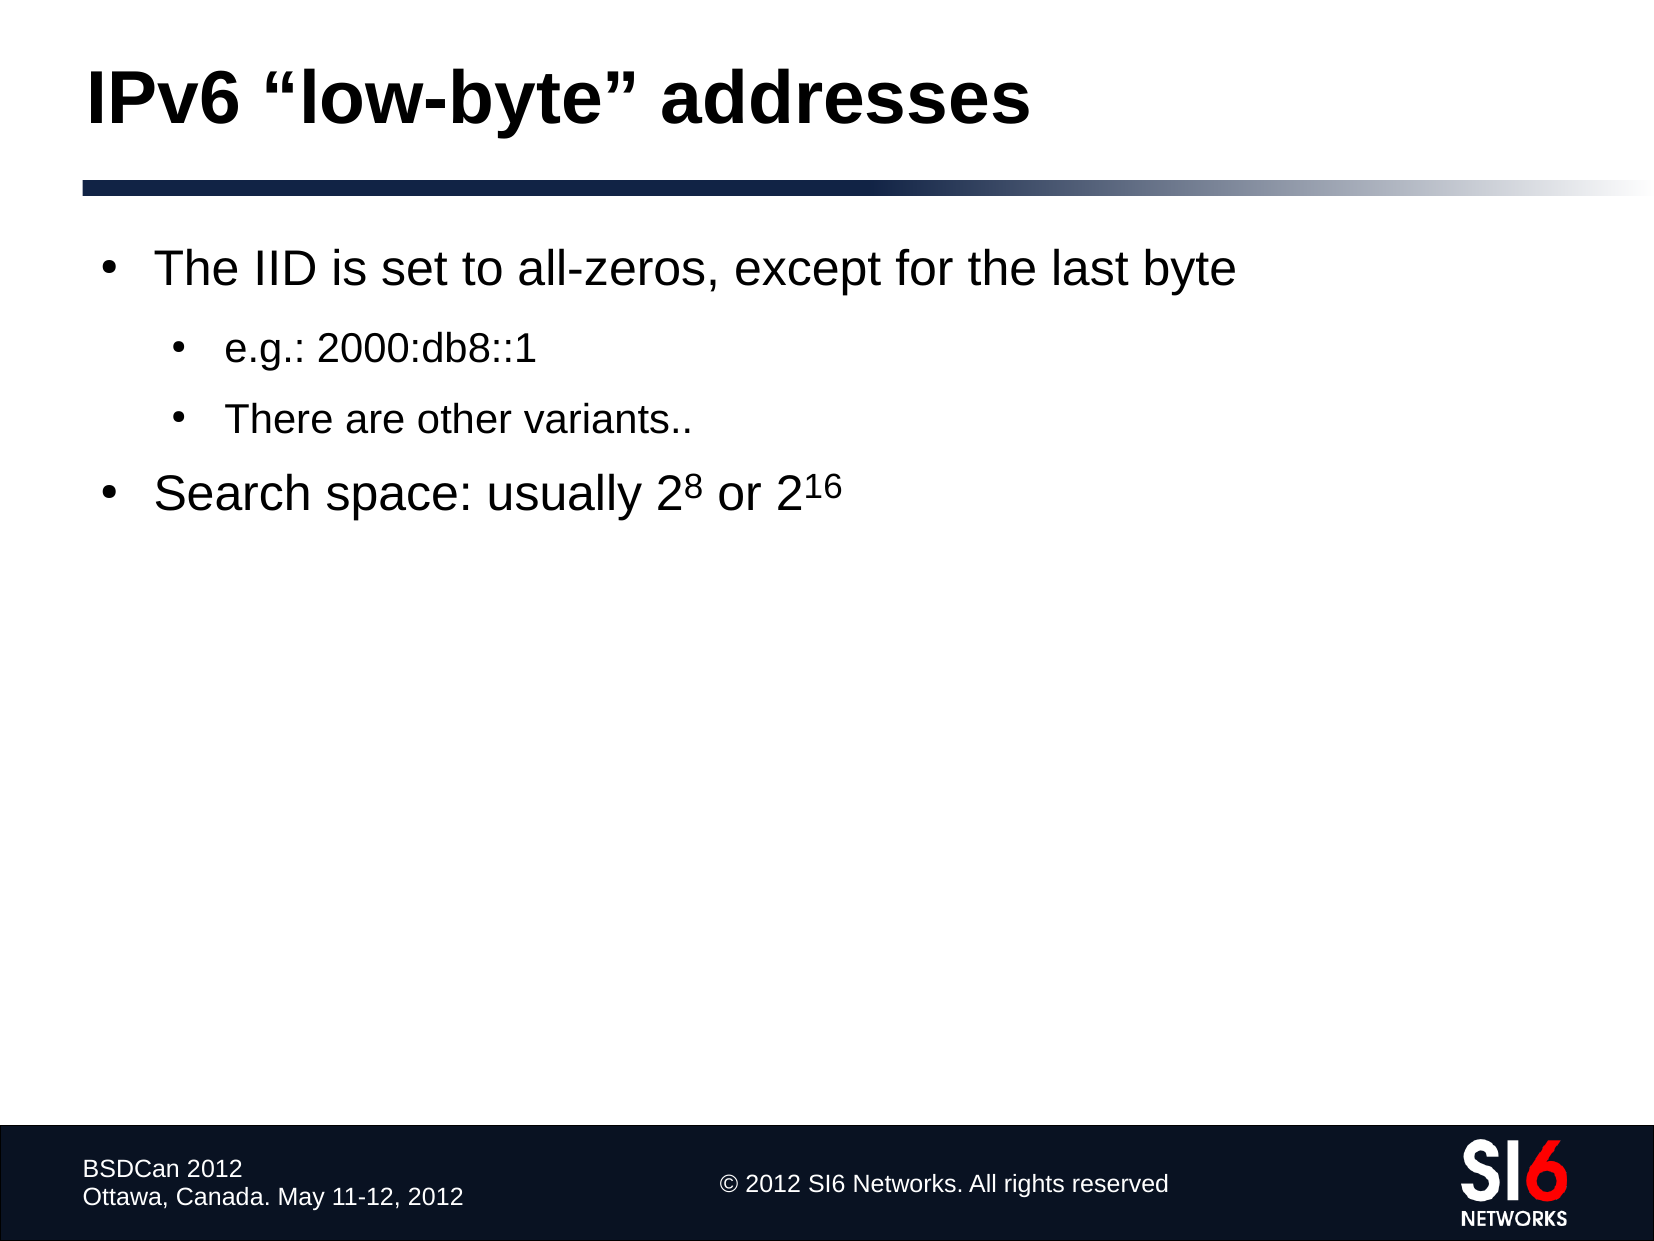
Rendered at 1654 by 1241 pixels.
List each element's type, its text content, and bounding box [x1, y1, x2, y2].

list The IID is set to all-zeros, except for the last byte e.g.: 2000:db8::1 There are other variants.. Search space: usually 28 or 216 [82, 240, 1571, 1059]
picture [1461, 1139, 1567, 1226]
title IPv6 “low-byte” addresses [86, 30, 1576, 166]
